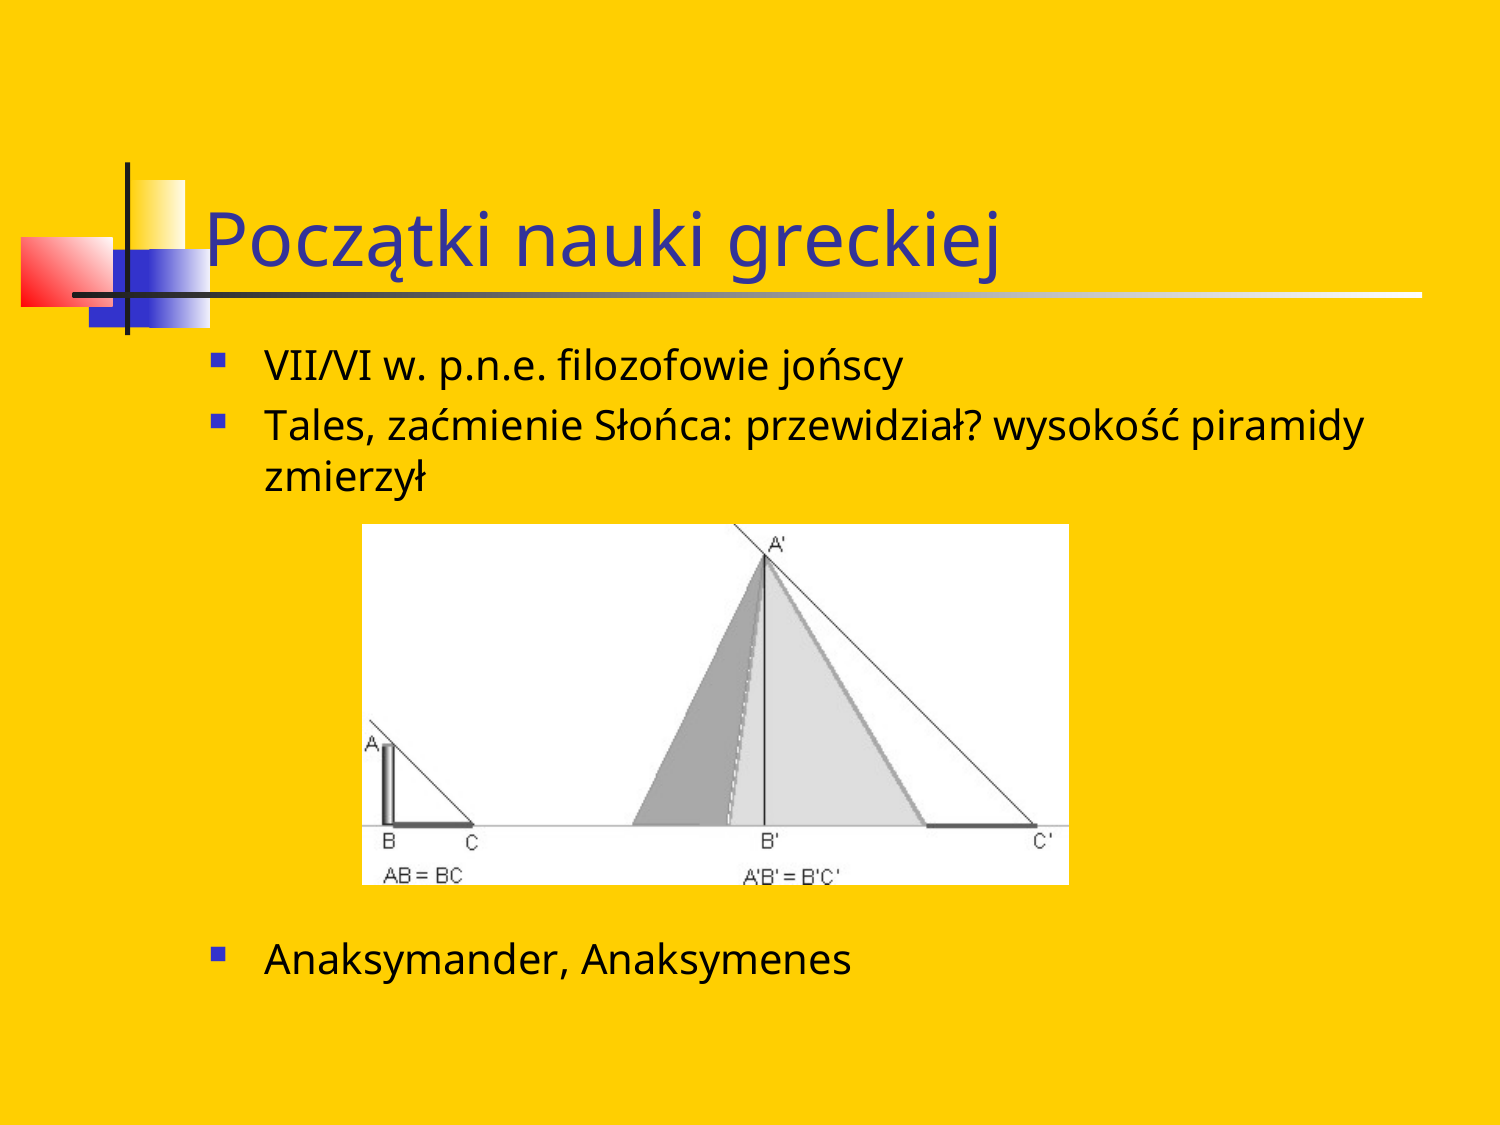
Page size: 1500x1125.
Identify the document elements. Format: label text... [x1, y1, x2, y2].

picture [362, 524, 1069, 885]
list VII/VI w. p.n.e. filozofowie jońscy Tales, zaćmienie Słońca: przewidział? wysokość piramidy zmierzył Anaksymander, Anaksymenes [193, 331, 1469, 1007]
title Początki nauki greckiej [188, 101, 1468, 289]
